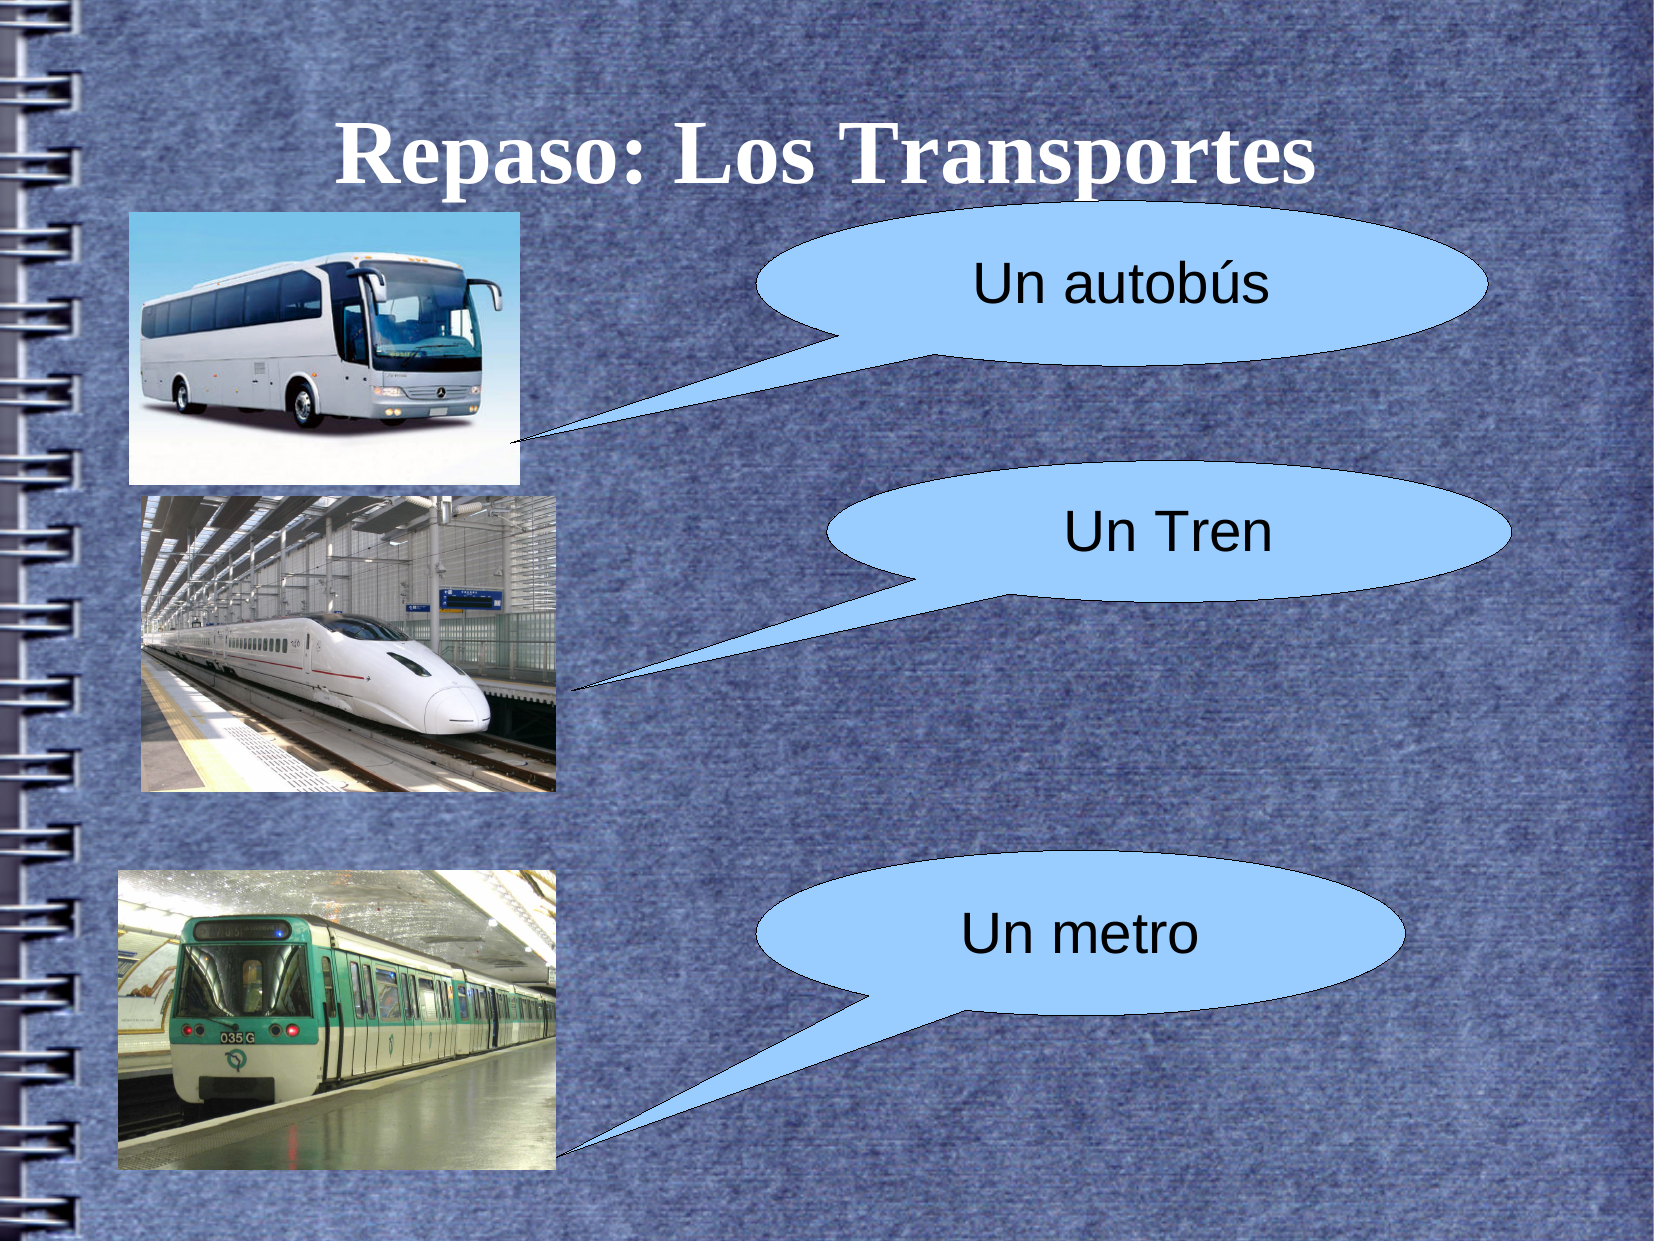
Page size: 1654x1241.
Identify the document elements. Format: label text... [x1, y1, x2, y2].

text_box Un Tren [571, 460, 1512, 691]
title Repaso: Los Transportes [82, 49, 1571, 257]
text_box Un metro [556, 850, 1406, 1158]
text_box Un autobús [510, 200, 1489, 444]
picture [0, 0, 1654, 1241]
